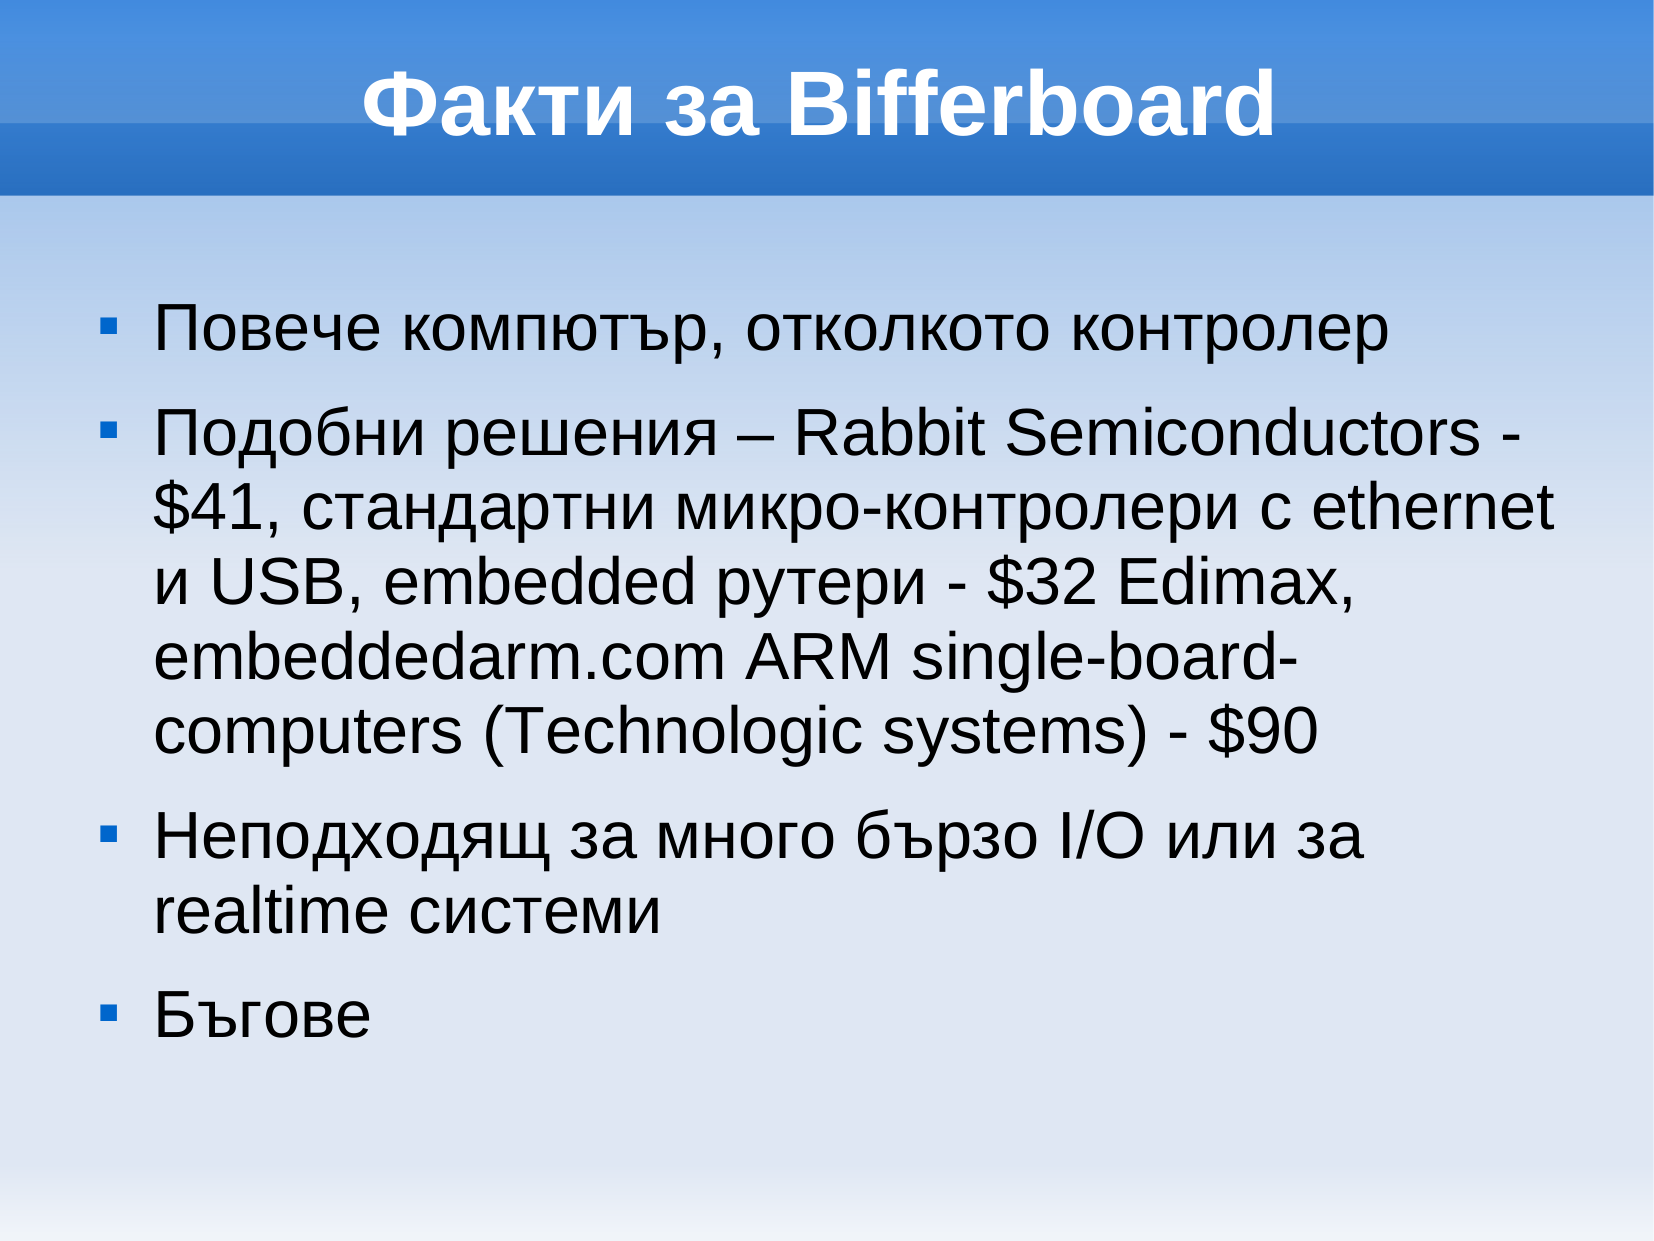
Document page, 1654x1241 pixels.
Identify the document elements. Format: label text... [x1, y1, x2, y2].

picture [0, 0, 1654, 1241]
list Повече компютър, отколкото контролер Подобни решения – Rabbit Semiconductors - $41, стандартни микро-контролери с ethernet и USB, embedded рутери - $32 Edimax, embeddedarm.com ARM single-board-computers (Technologic systems) - $90 Неподходящ за много бързо I/O или за realtime системи Бъгове [82, 290, 1571, 1094]
title Факти за Bifferboard [76, 7, 1565, 200]
